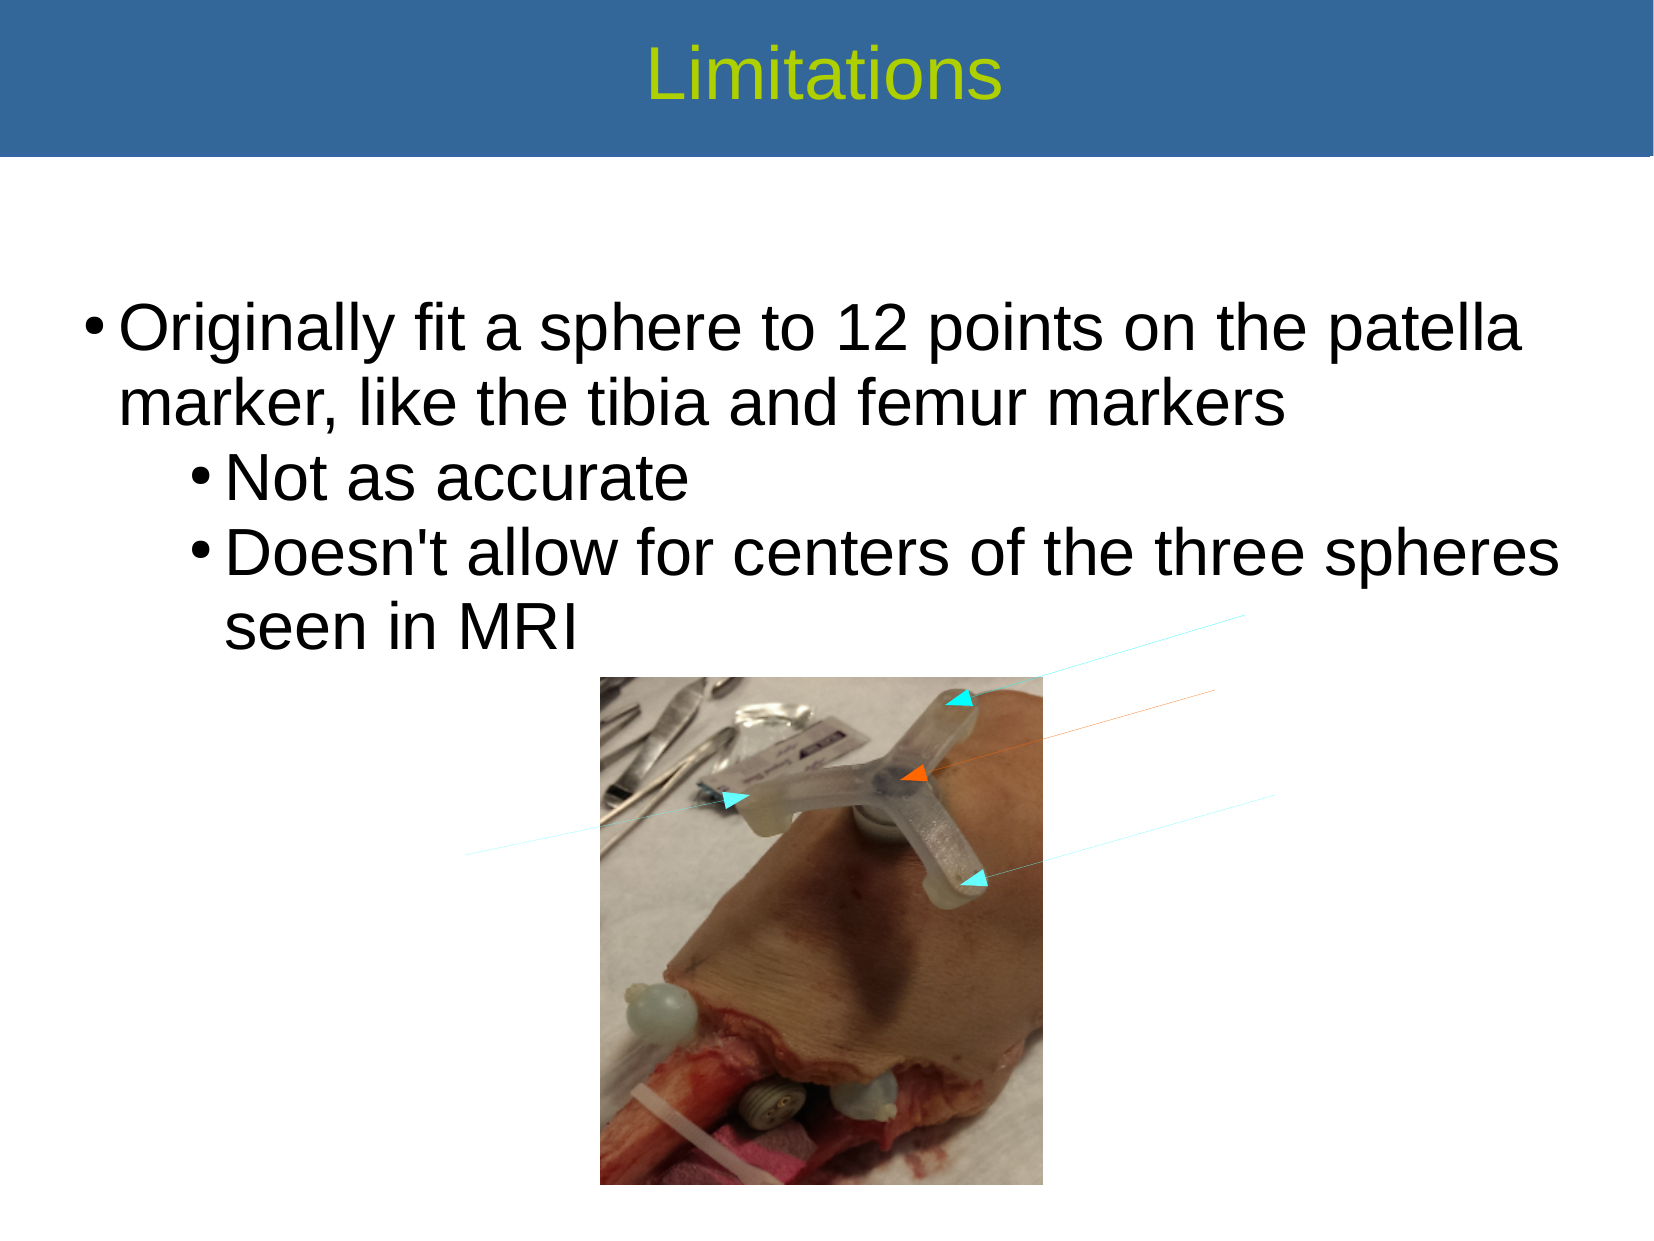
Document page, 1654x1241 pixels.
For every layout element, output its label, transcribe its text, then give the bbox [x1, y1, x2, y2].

text_box Limitations [0, 24, 1651, 123]
subtitle Originally fit a sphere to 12 points on the patella marker, like the tibia and femur markers Not as accurate Doesn't allow for centers of the three spheres seen in MRI [82, 290, 1571, 1010]
picture [600, 677, 1043, 1186]
text_box [0, 0, 1654, 156]
